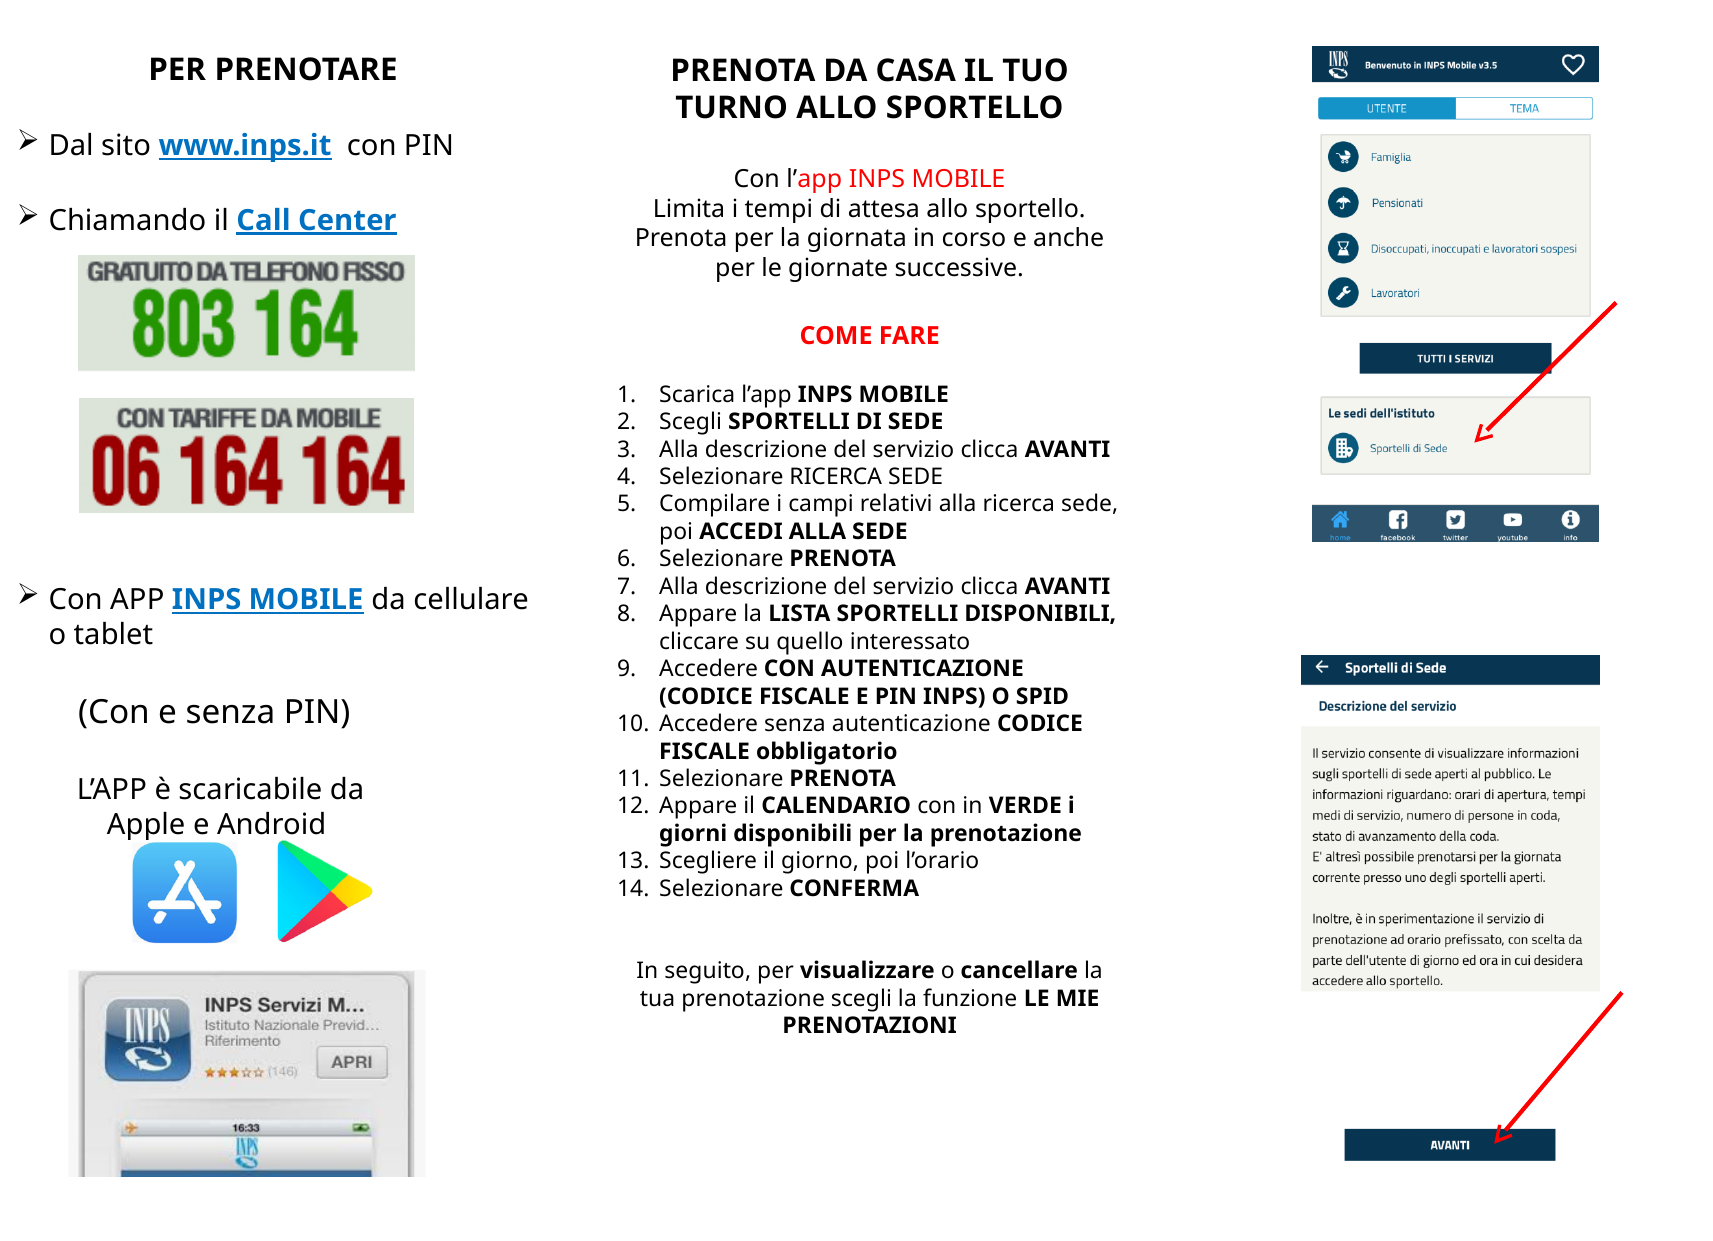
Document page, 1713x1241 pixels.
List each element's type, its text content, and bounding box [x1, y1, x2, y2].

picture [1312, 46, 1599, 542]
text_box PRENOTA DA CASA IL TUO TURNO ALLO SPORTELLO Con l’app INPS MOBILE Limita i tempi di attesa allo sportello. Prenota per la giornata in corso e anche per le giornate successive. COME FARE Scarica l’app INPS MOBILE Scegli SPORTELLI DI SEDE Alla descrizione del servizio clicca AVANTI Selezionare RICERCA SEDE Compilare i campi relativi alla ricerca sede, poi ACCEDI ALLA SEDE Selezionare PRENOTA Alla descrizione del servizio clicca AVANTI Appare la LISTA SPORTELLI DISPONIBILI, cliccare su quello interessato Accedere CON AUTENTICAZIONE (CODICE FISCALE E PIN INPS) O SPID Accedere senza autenticazione CODICE FISCALE obbligatorio Selezionare PRENOTA Appare il CALENDARIO con in VERDE i giorni disponibili per la prenotazione Scegliere il giorno, poi l’orario Selezionare CONFERMA In seguito, per visualizzare o cancellare la tua prenotazione scegli la funzione LE MIE PRENOTAZIONI [600, 41, 1140, 1075]
text_box PER PRENOTARE Dal sito www.inps.it con PIN Chiamando il Call Center Con APP INPS MOBILE da cellulare o tablet (Con e senza PIN) L’APP è scaricabile da Apple e Android [0, 40, 547, 1208]
picture [66, 959, 427, 1177]
picture [128, 840, 240, 945]
picture [1301, 655, 1600, 1167]
picture [79, 398, 414, 513]
picture [78, 255, 415, 373]
picture [270, 838, 376, 943]
